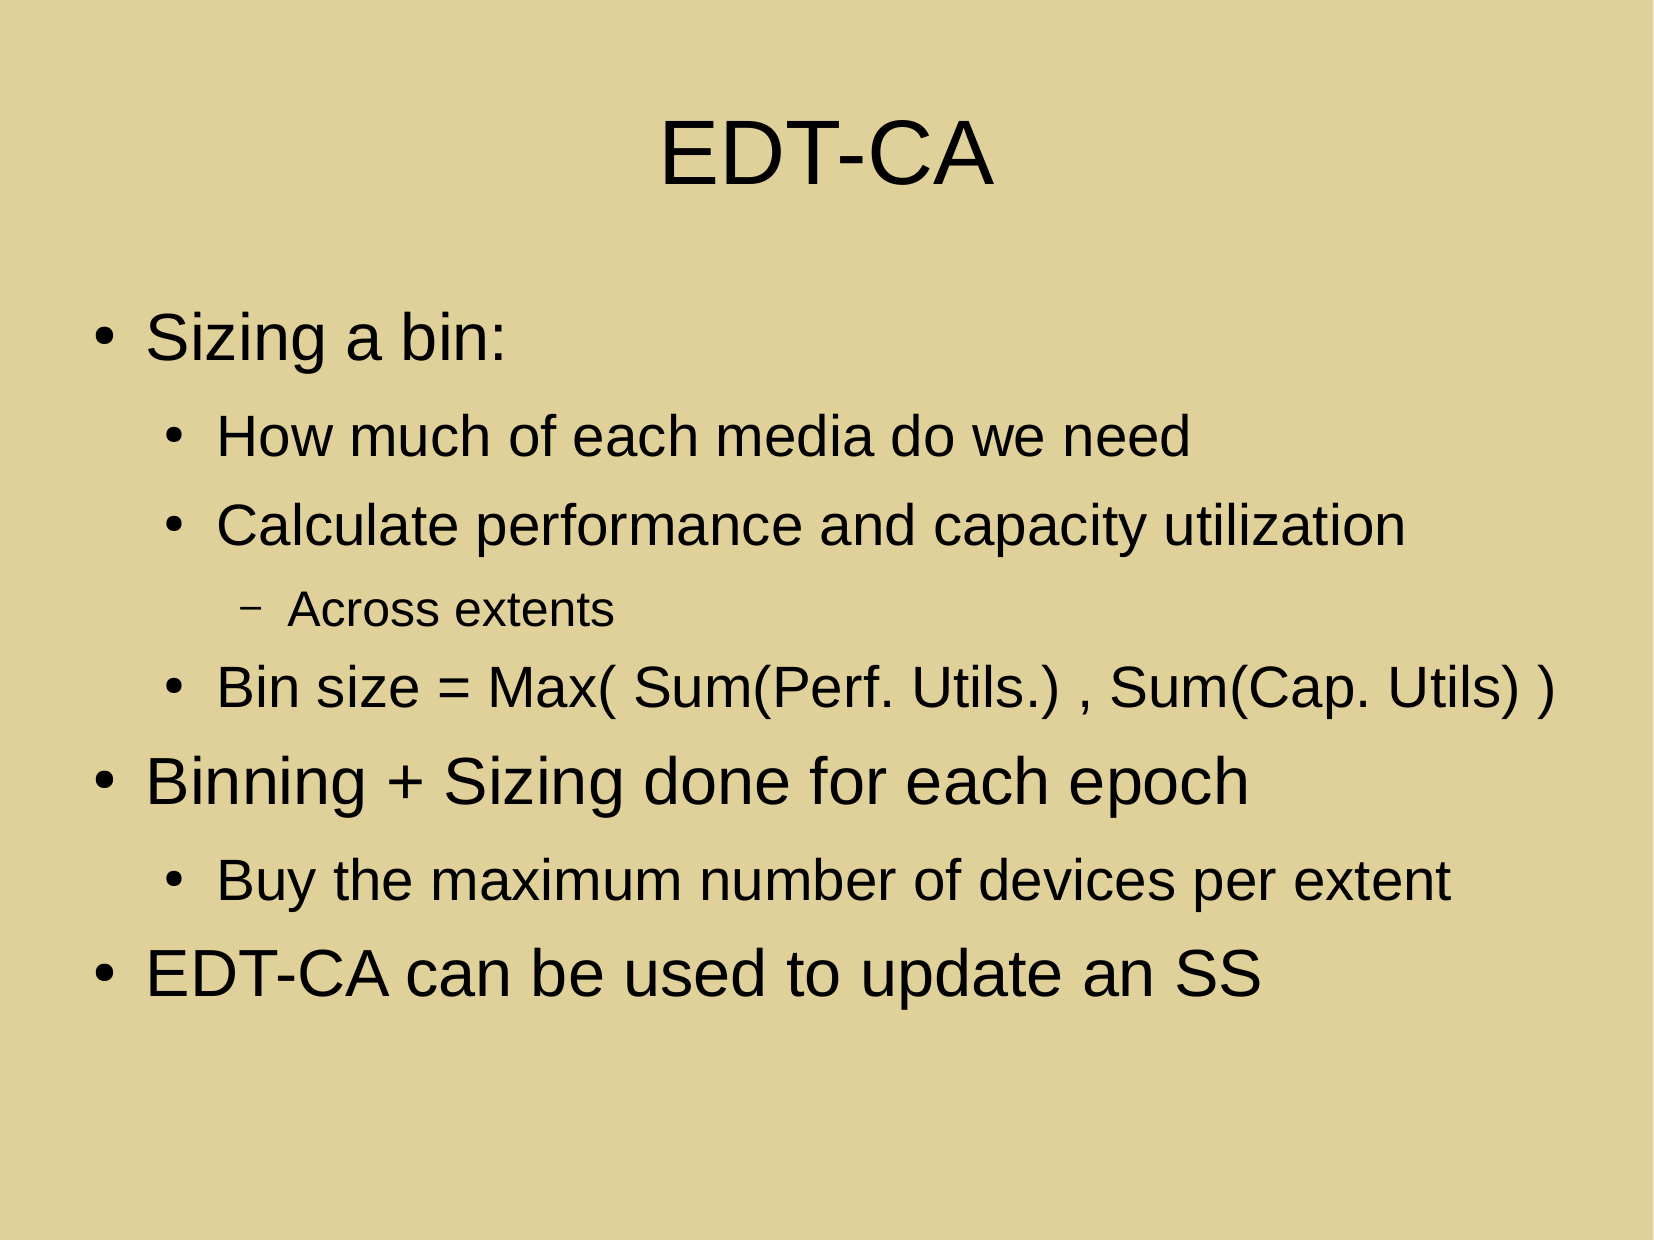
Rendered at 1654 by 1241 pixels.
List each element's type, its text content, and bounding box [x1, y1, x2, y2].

title EDT-CA [82, 49, 1571, 257]
list Sizing a bin: How much of each media do we need Calculate performance and capacity utilization Across extents Bin size = Max( Sum(Perf. Utils.) , Sum(Cap. Utils) ) Binning + Sizing done for each epoch Buy the maximum number of devices per extent EDT-CA can be used to update an SS [75, 300, 1564, 1119]
